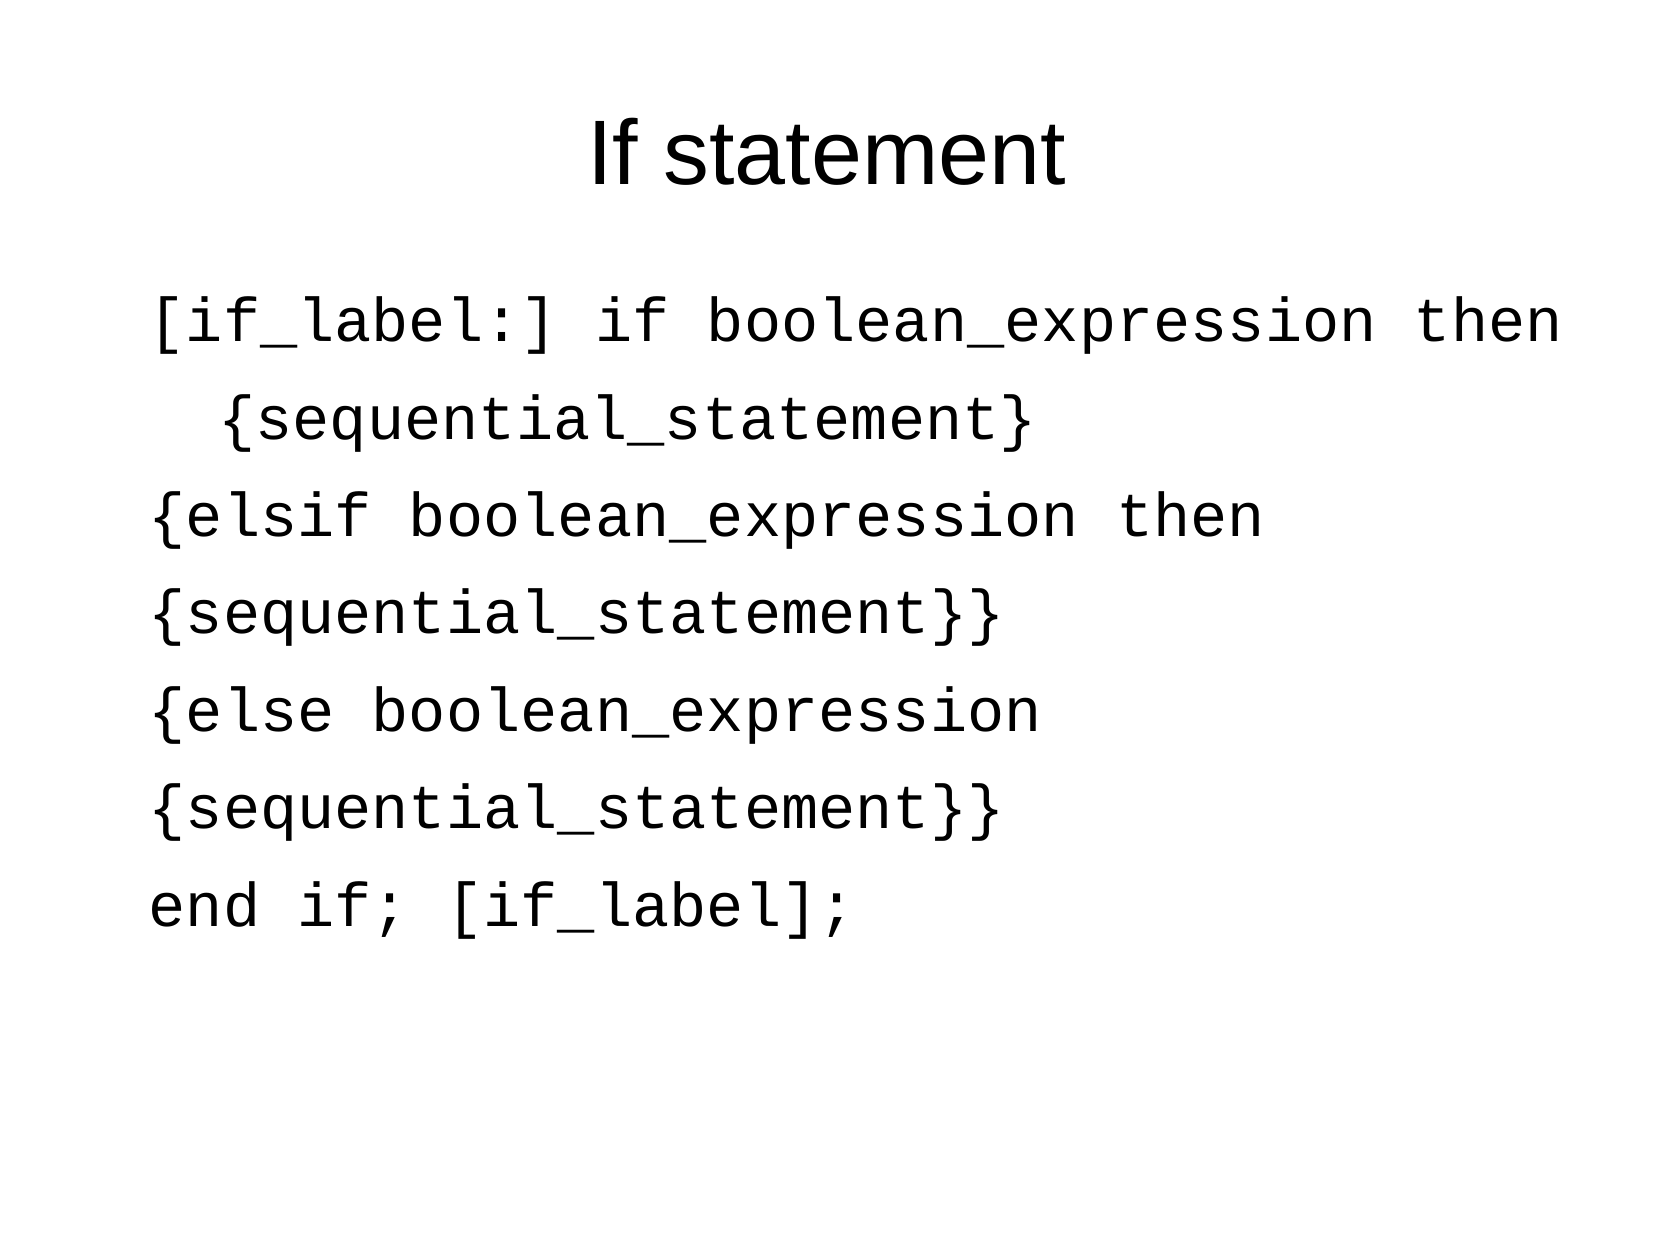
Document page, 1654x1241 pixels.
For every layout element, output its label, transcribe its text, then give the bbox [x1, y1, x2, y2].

list [if_label:] if boolean_expression then {sequential_statement} {elsif boolean_expression then {sequential_statement}} {else boolean_expression {sequential_statement}} end if; [if_label]; [82, 290, 1571, 1010]
title If statement [82, 49, 1571, 257]
